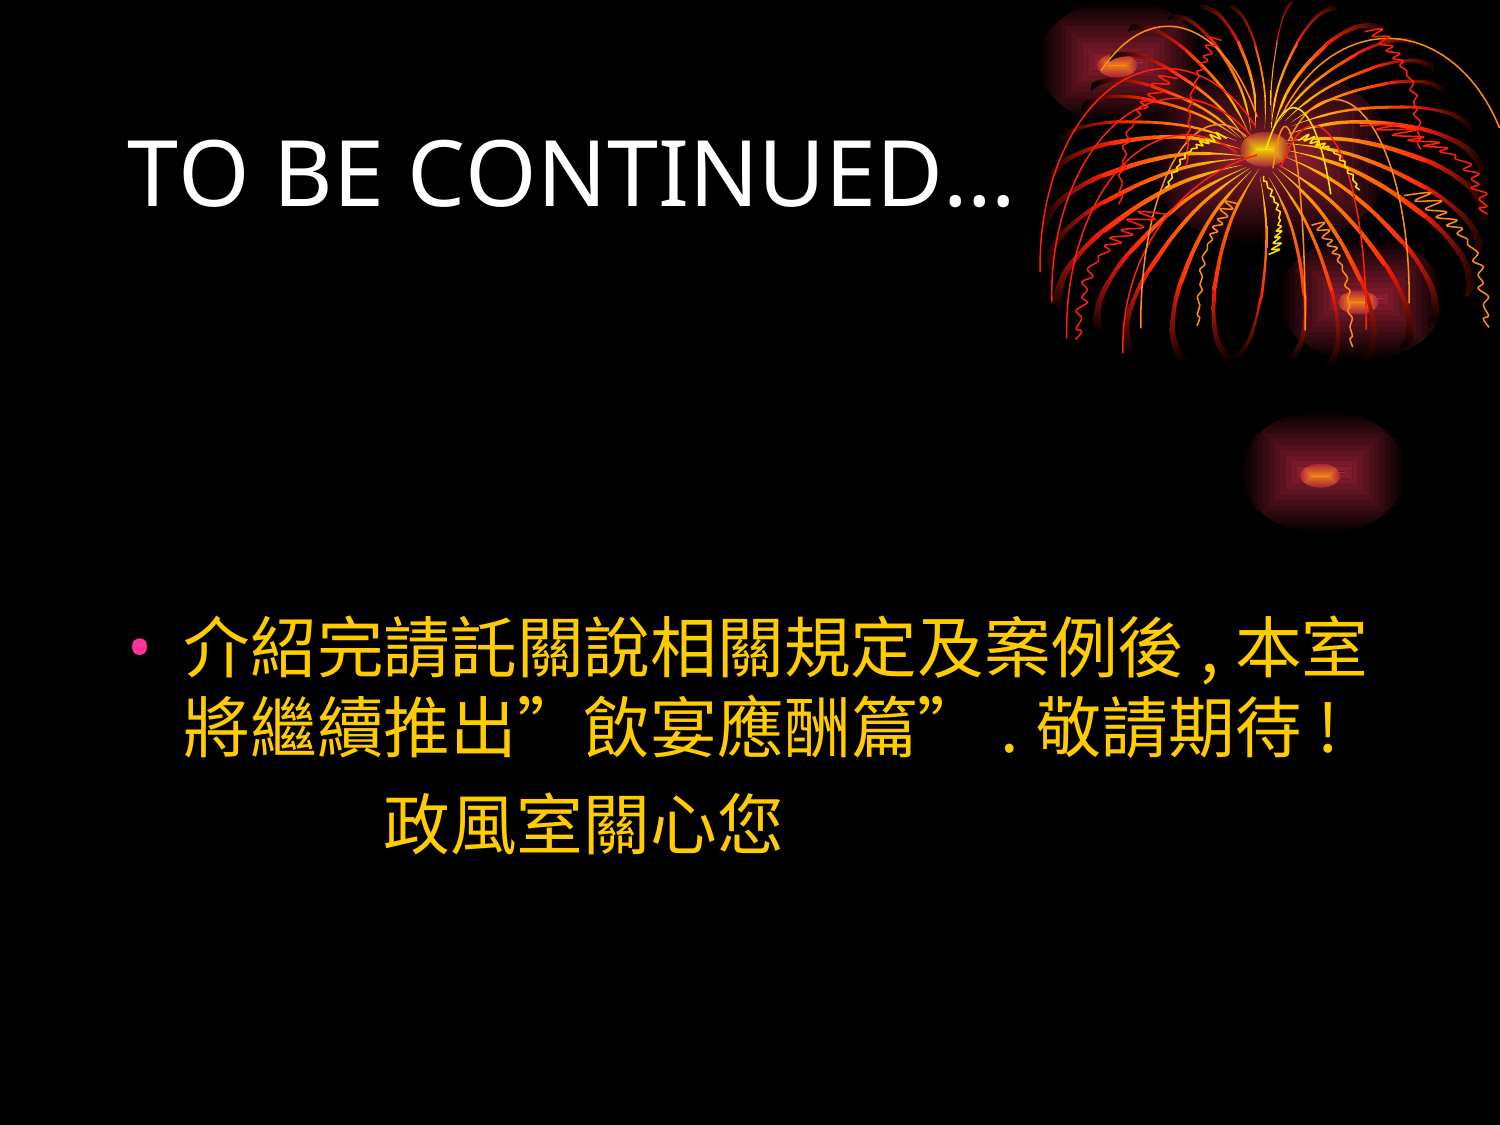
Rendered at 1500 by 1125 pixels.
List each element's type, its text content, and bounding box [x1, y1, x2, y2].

list 介紹完請託關說相關規定及案例後,本室將繼續推出”飲宴應酬篇”.敬請期待! 政風室關心您 [112, 597, 1388, 1000]
title TO BE CONTINUED… [112, 49, 1388, 290]
